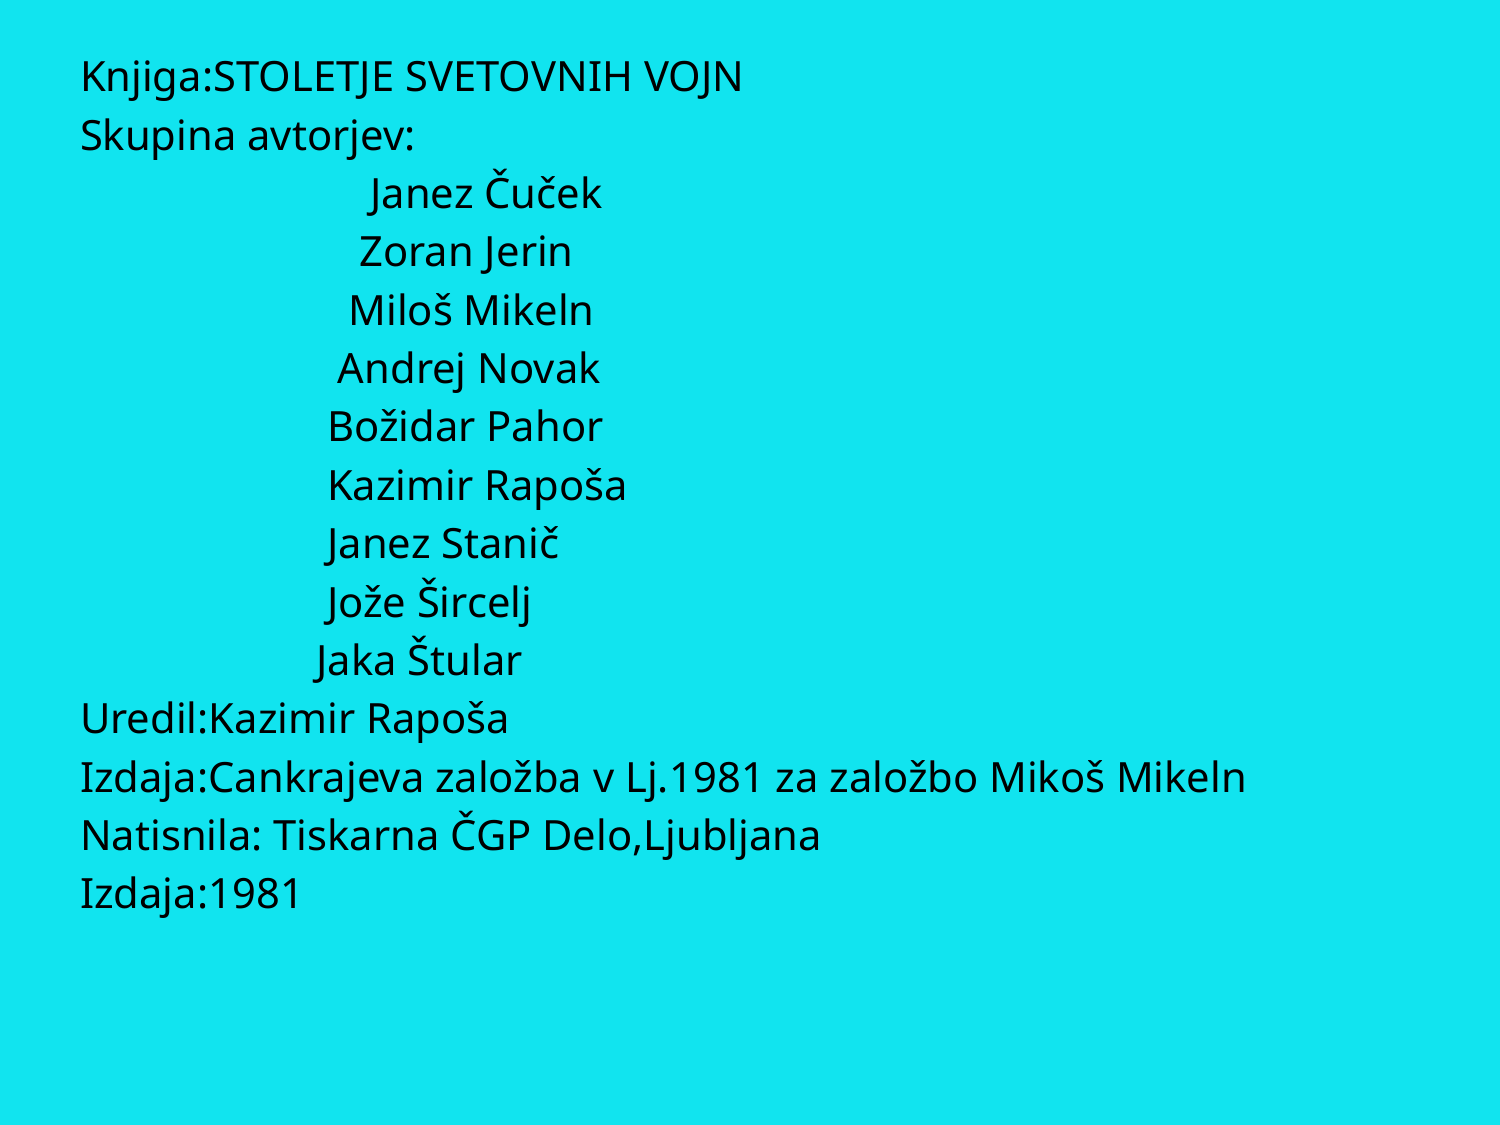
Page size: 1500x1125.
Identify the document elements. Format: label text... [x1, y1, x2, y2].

list Knjiga:STOLETJE SVETOVNIH VOJN Skupina avtorjev: Janez Čuček Zoran Jerin Miloš Mikeln Andrej Novak Božidar Pahor Kazimir Rapoša Janez Stanič Jože Šircelj Jaka Štular Uredil:Kazimir Rapoša Izdaja:Cankrajeva založba v Lj.1981 za založbo Mikoš Mikeln Natisnila: Tiskarna ČGP Delo,Ljubljana Izdaja:1981 [64, 42, 1415, 1012]
